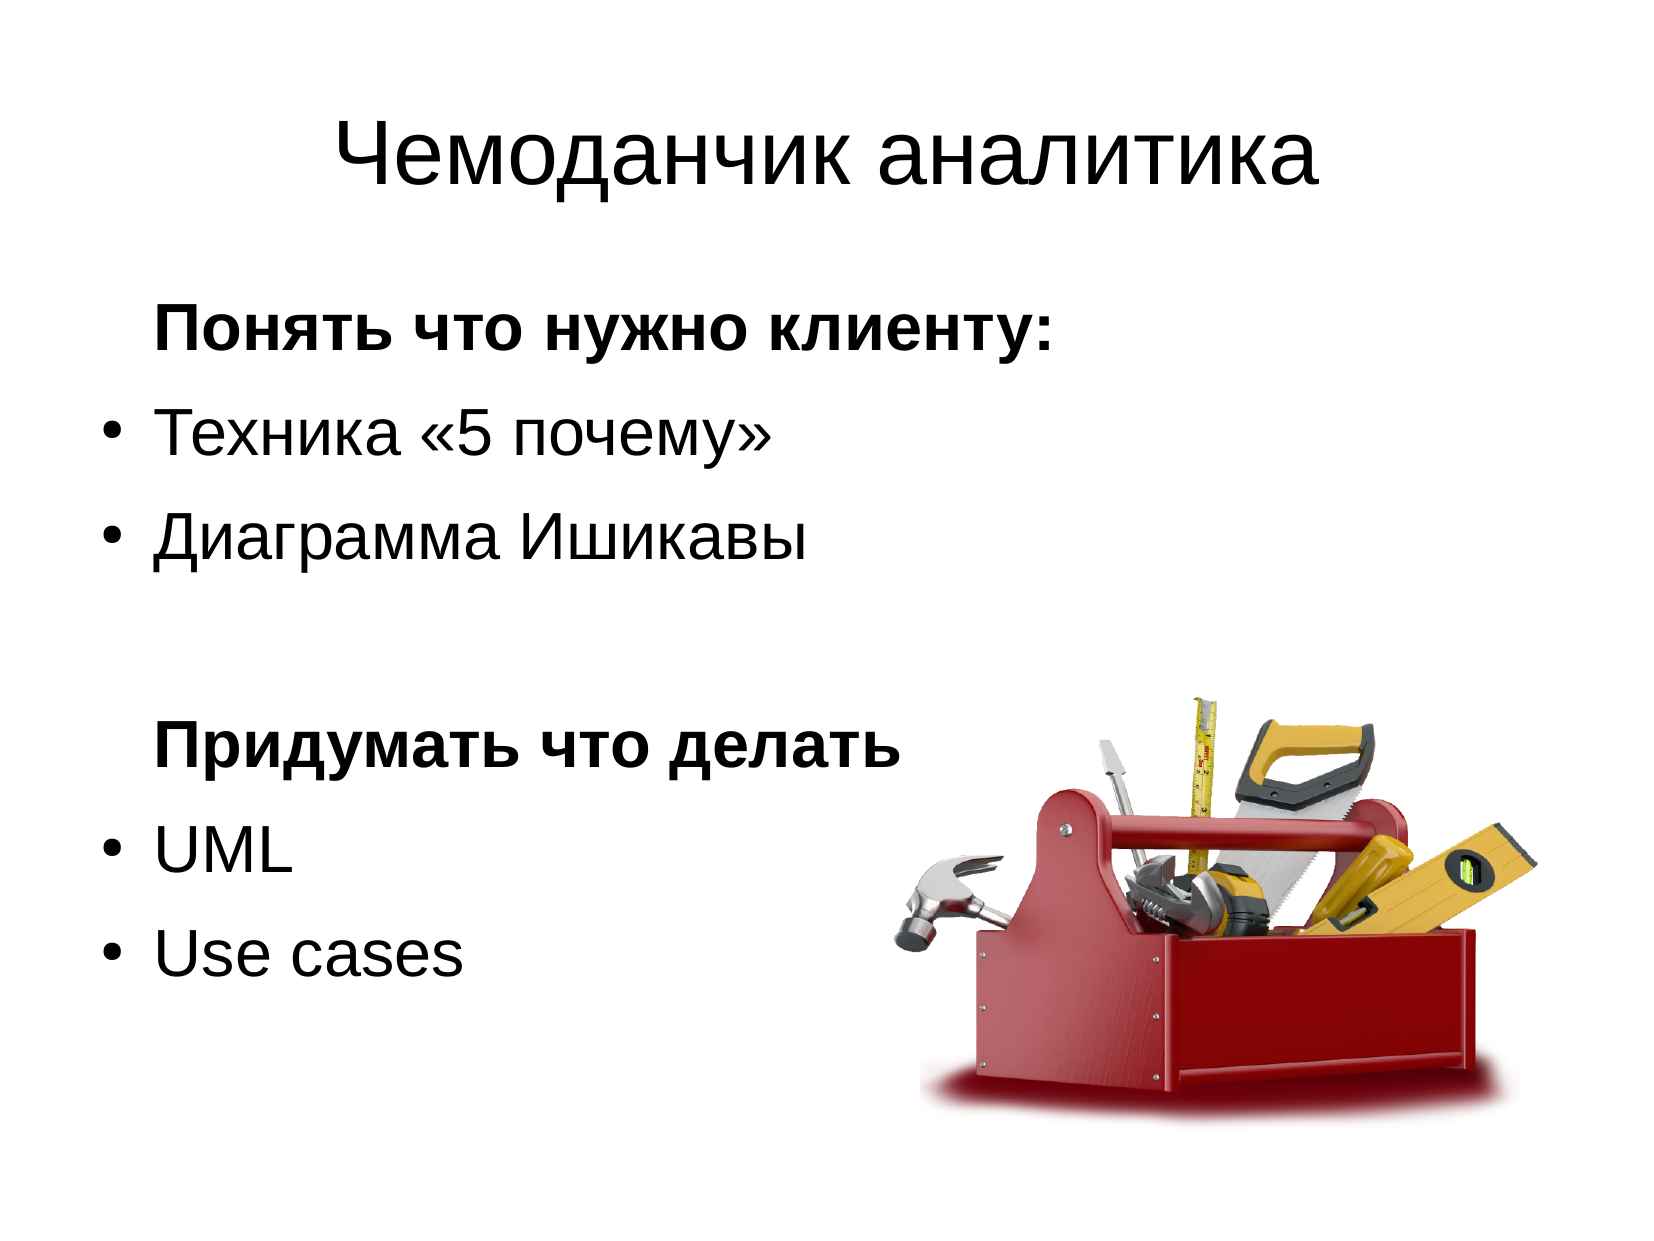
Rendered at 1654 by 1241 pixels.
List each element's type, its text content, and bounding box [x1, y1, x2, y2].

title Чемоданчик аналитика [82, 49, 1571, 257]
list Понять что нужно клиенту: Техника «5 почему» Диаграмма Ишикавы Придумать что делать UML Use cases [82, 290, 1571, 1010]
picture [838, 590, 1611, 1170]
